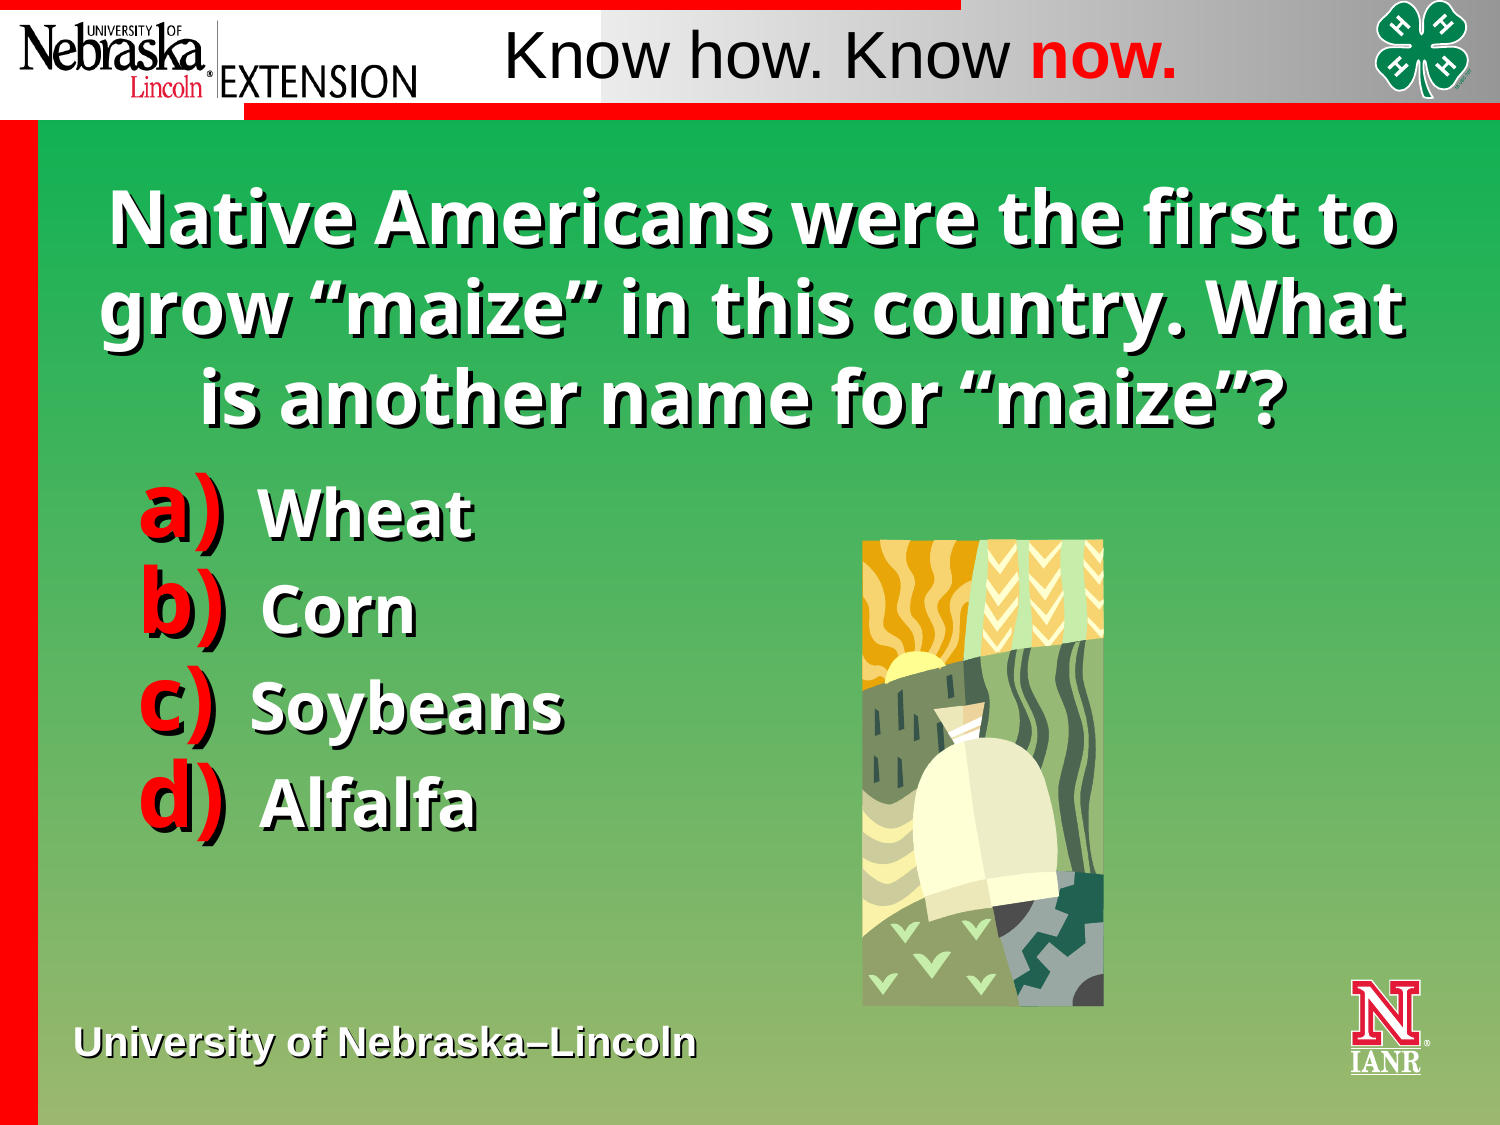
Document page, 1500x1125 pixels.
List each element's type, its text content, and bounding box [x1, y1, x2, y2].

title Native Americans were the first to grow “maize” in this country. What is another name for “maize”? [77, 161, 1428, 376]
picture [862, 534, 1109, 1012]
list Wheat Corn Soybeans Alfalfa [122, 462, 1473, 1021]
